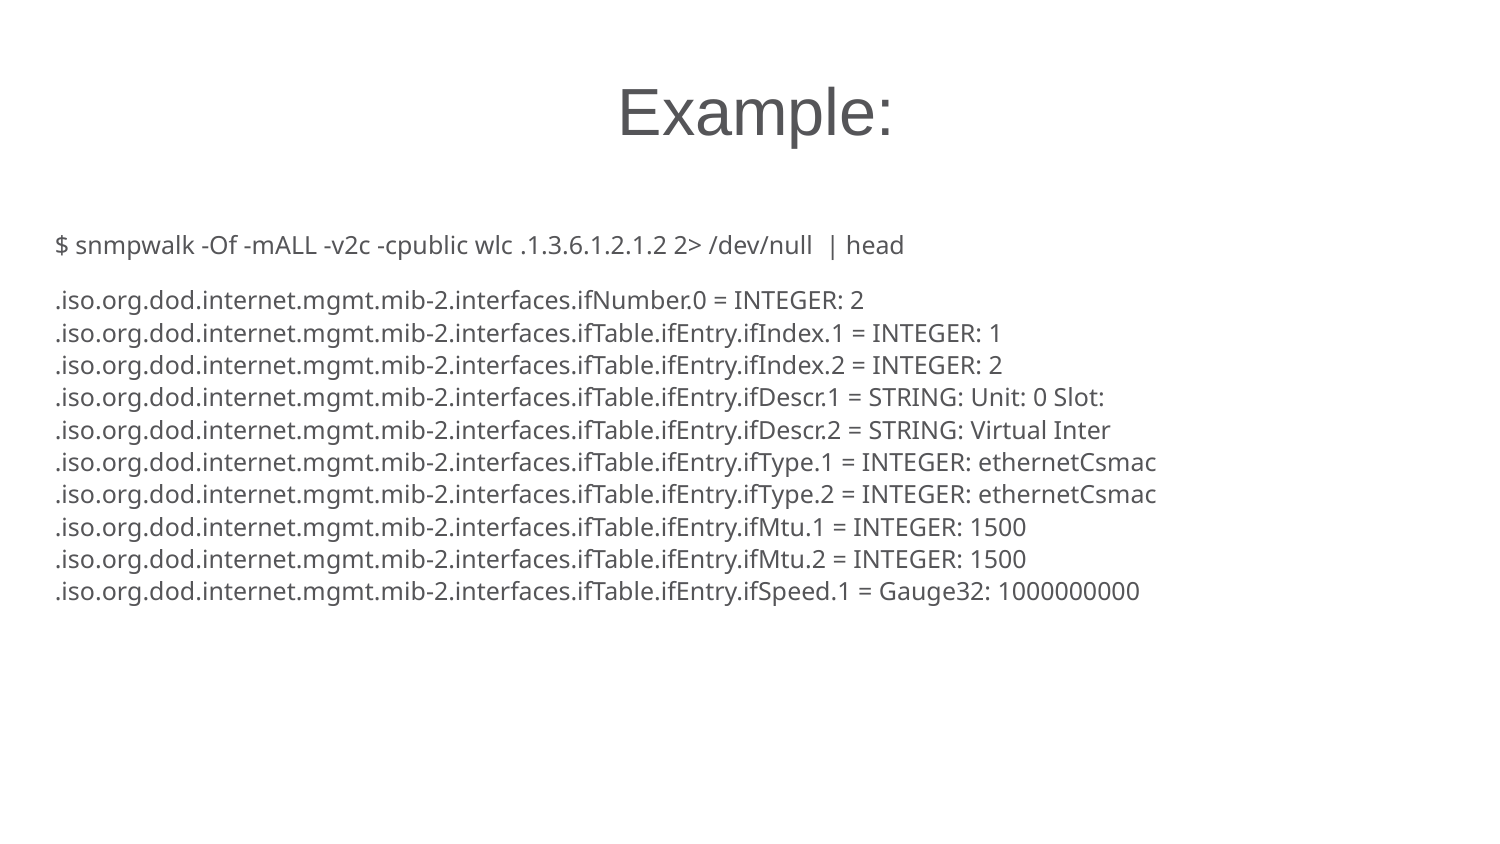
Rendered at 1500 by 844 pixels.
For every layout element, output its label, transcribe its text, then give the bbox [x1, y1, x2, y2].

title Example: [71, 55, 1441, 177]
list $ snmpwalk -Of -mALL -v2c -cpublic wlc .1.3.6.1.2.1.2 2> /dev/null | head .iso.org.dod.internet.mgmt.mib-2.interfaces.ifNumber.0 = INTEGER: 2 .iso.org.dod.internet.mgmt.mib-2.interfaces.ifTable.ifEntry.ifIndex.1 = INTEGER: 1 .iso.org.dod.internet.mgmt.mib-2.interfaces.ifTable.ifEntry.ifIndex.2 = INTEGER: 2 .iso.org.dod.internet.mgmt.mib-2.interfaces.ifTable.ifEntry.ifDescr.1 = STRING: Unit: 0 Slot: .iso.org.dod.internet.mgmt.mib-2.interfaces.ifTable.ifEntry.ifDescr.2 = STRING: Virtual Inter .iso.org.dod.internet.mgmt.mib-2.interfaces.ifTable.ifEntry.ifType.1 = INTEGER: ethernetCsmac .iso.org.dod.internet.mgmt.mib-2.interfaces.ifTable.ifEntry.ifType.2 = INTEGER: ethernetCsmac .iso.org.dod.internet.mgmt.mib-2.interfaces.ifTable.ifEntry.ifMtu.1 = INTEGER: 1500 .iso.org.dod.internet.mgmt.mib-2.interfaces.ifTable.ifEntry.ifMtu.2 = INTEGER: 1500 .iso.org.dod.internet.mgmt.mib-2.interfaces.ifTable.ifEntry.ifSpeed.1 = Gauge32: 1000000000 [20, 221, 1476, 741]
